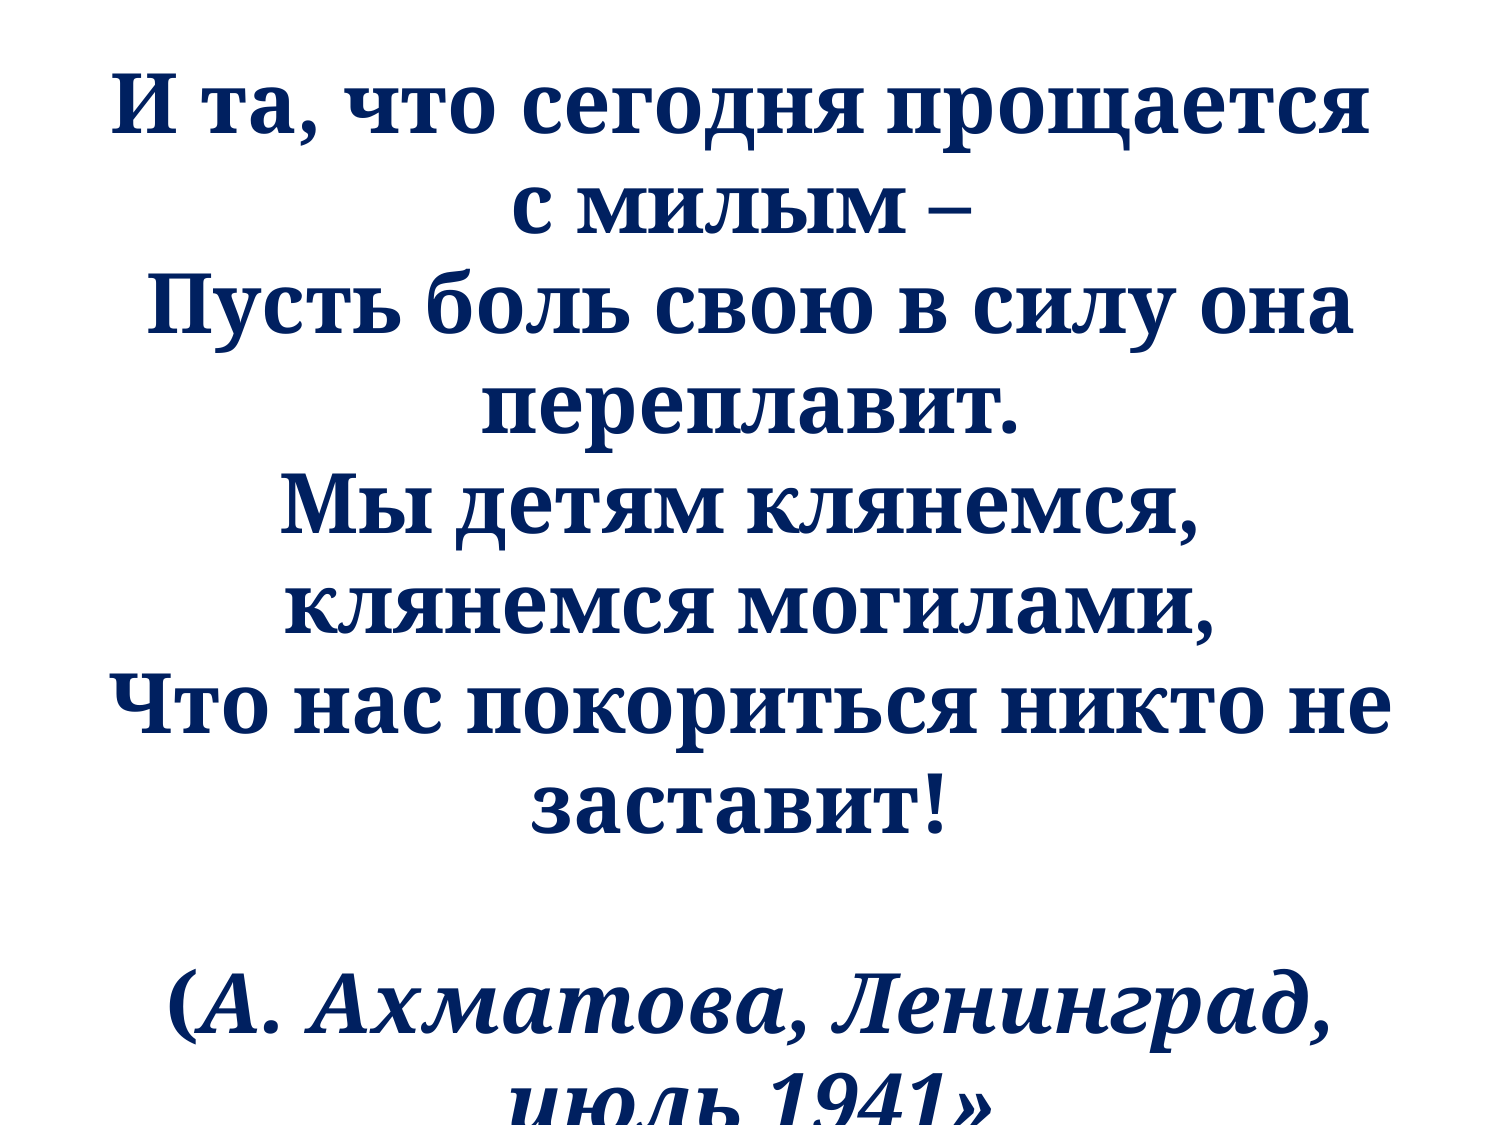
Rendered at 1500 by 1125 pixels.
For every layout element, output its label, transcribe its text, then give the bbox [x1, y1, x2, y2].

title И та, что сегодня прощается с милым – Пусть боль свою в силу она переплавит. Мы детям клянемся, клянемся могилами, Что нас покориться никто не заставит! (А. Ахматова, Ленинград, июль 1941» [76, 42, 1427, 1047]
